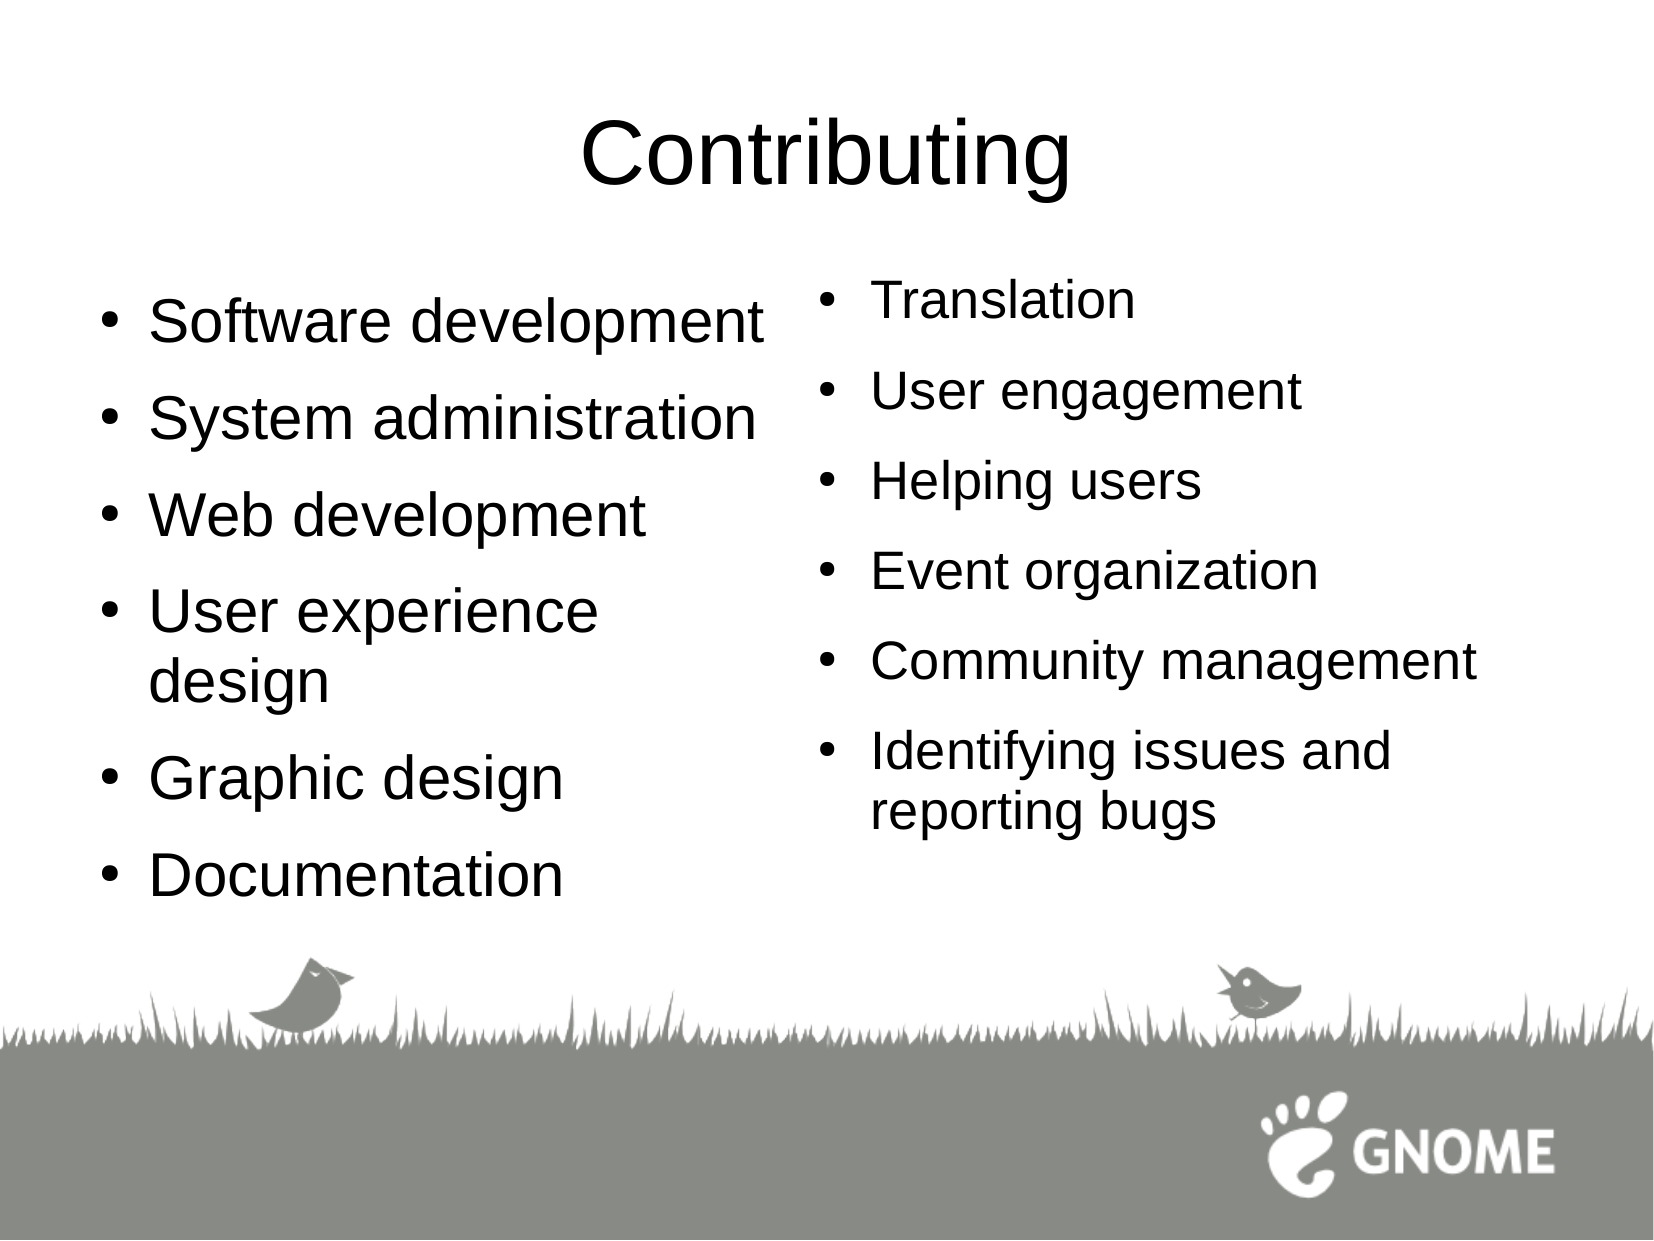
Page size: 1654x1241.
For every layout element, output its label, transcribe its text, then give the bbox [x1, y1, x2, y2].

list Translation User engagement Helping users Event organization Community management Identifying issues and reporting bugs [799, 270, 1546, 990]
list Software development System administration Web development User experience design Graphic design Documentation [82, 285, 796, 1006]
picture [0, 0, 1654, 1241]
